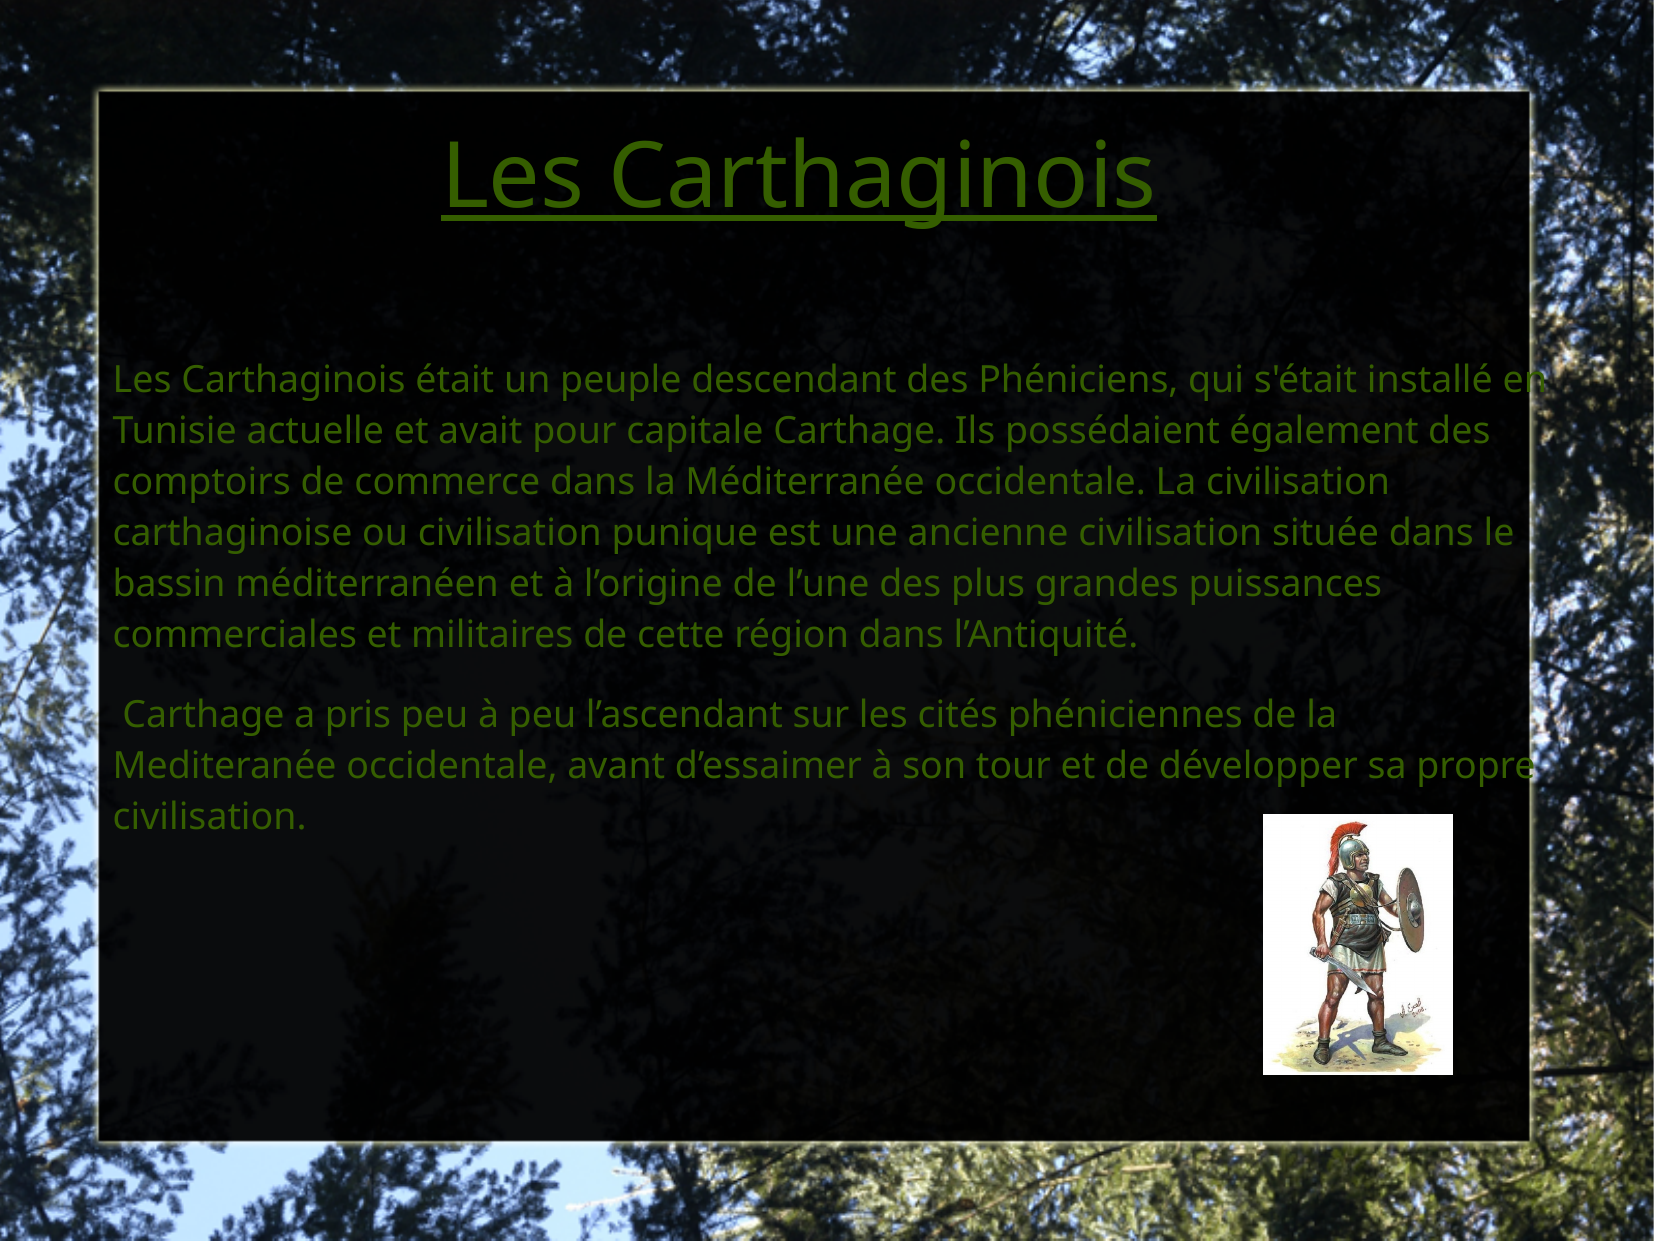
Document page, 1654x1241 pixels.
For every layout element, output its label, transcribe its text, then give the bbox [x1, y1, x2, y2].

title Les Carthaginois [88, 88, 1536, 257]
list Les Carthaginois était un peuple descendant des Phéniciens, qui s'était installé en Tunisie actuelle et avait pour capitale Carthage. Ils possédaient également des comptoirs de commerce dans la Méditerranée occidentale. La civilisation carthaginoise ou civilisation punique est une ancienne civilisation située dans le bassin méditerranéen et à l’origine de l’une des plus grandes puissances commerciales et militaires de cette région dans l’Antiquité. Carthage a pris peu à peu l’ascendant sur les cités phéniciennes de la Mediteranée occidentale, avant d’essaimer à son tour et de développer sa propre civilisation. [112, 271, 1560, 1091]
picture [0, 0, 1654, 1241]
